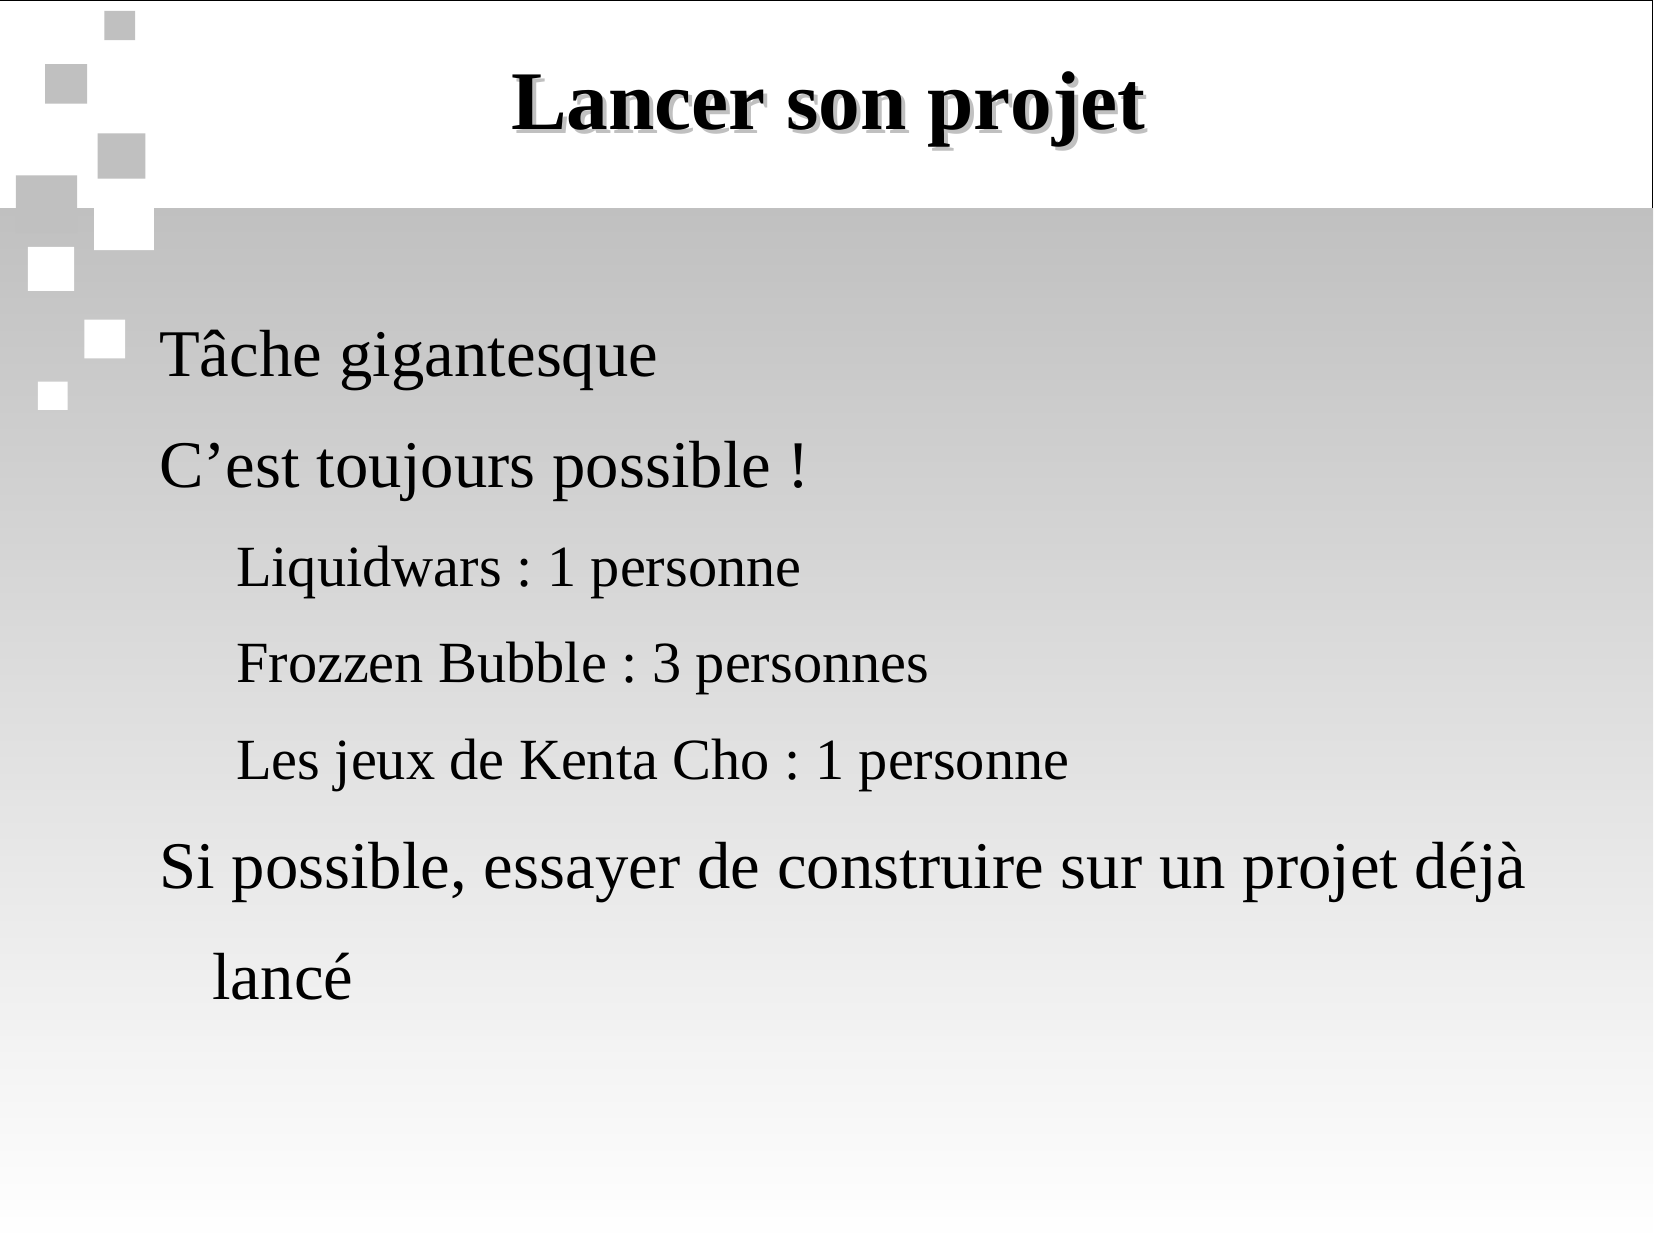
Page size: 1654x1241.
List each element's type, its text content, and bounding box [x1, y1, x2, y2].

list Tâche gigantesque C’est toujours possible ! Liquidwars : 1 personne Frozzen Bubble : 3 personnes Les jeux de Kenta Cho : 1 personne Si possible, essayer de construire sur un projet déjà lancé [141, 279, 1532, 1183]
title Lancer son projet [90, 0, 1567, 204]
